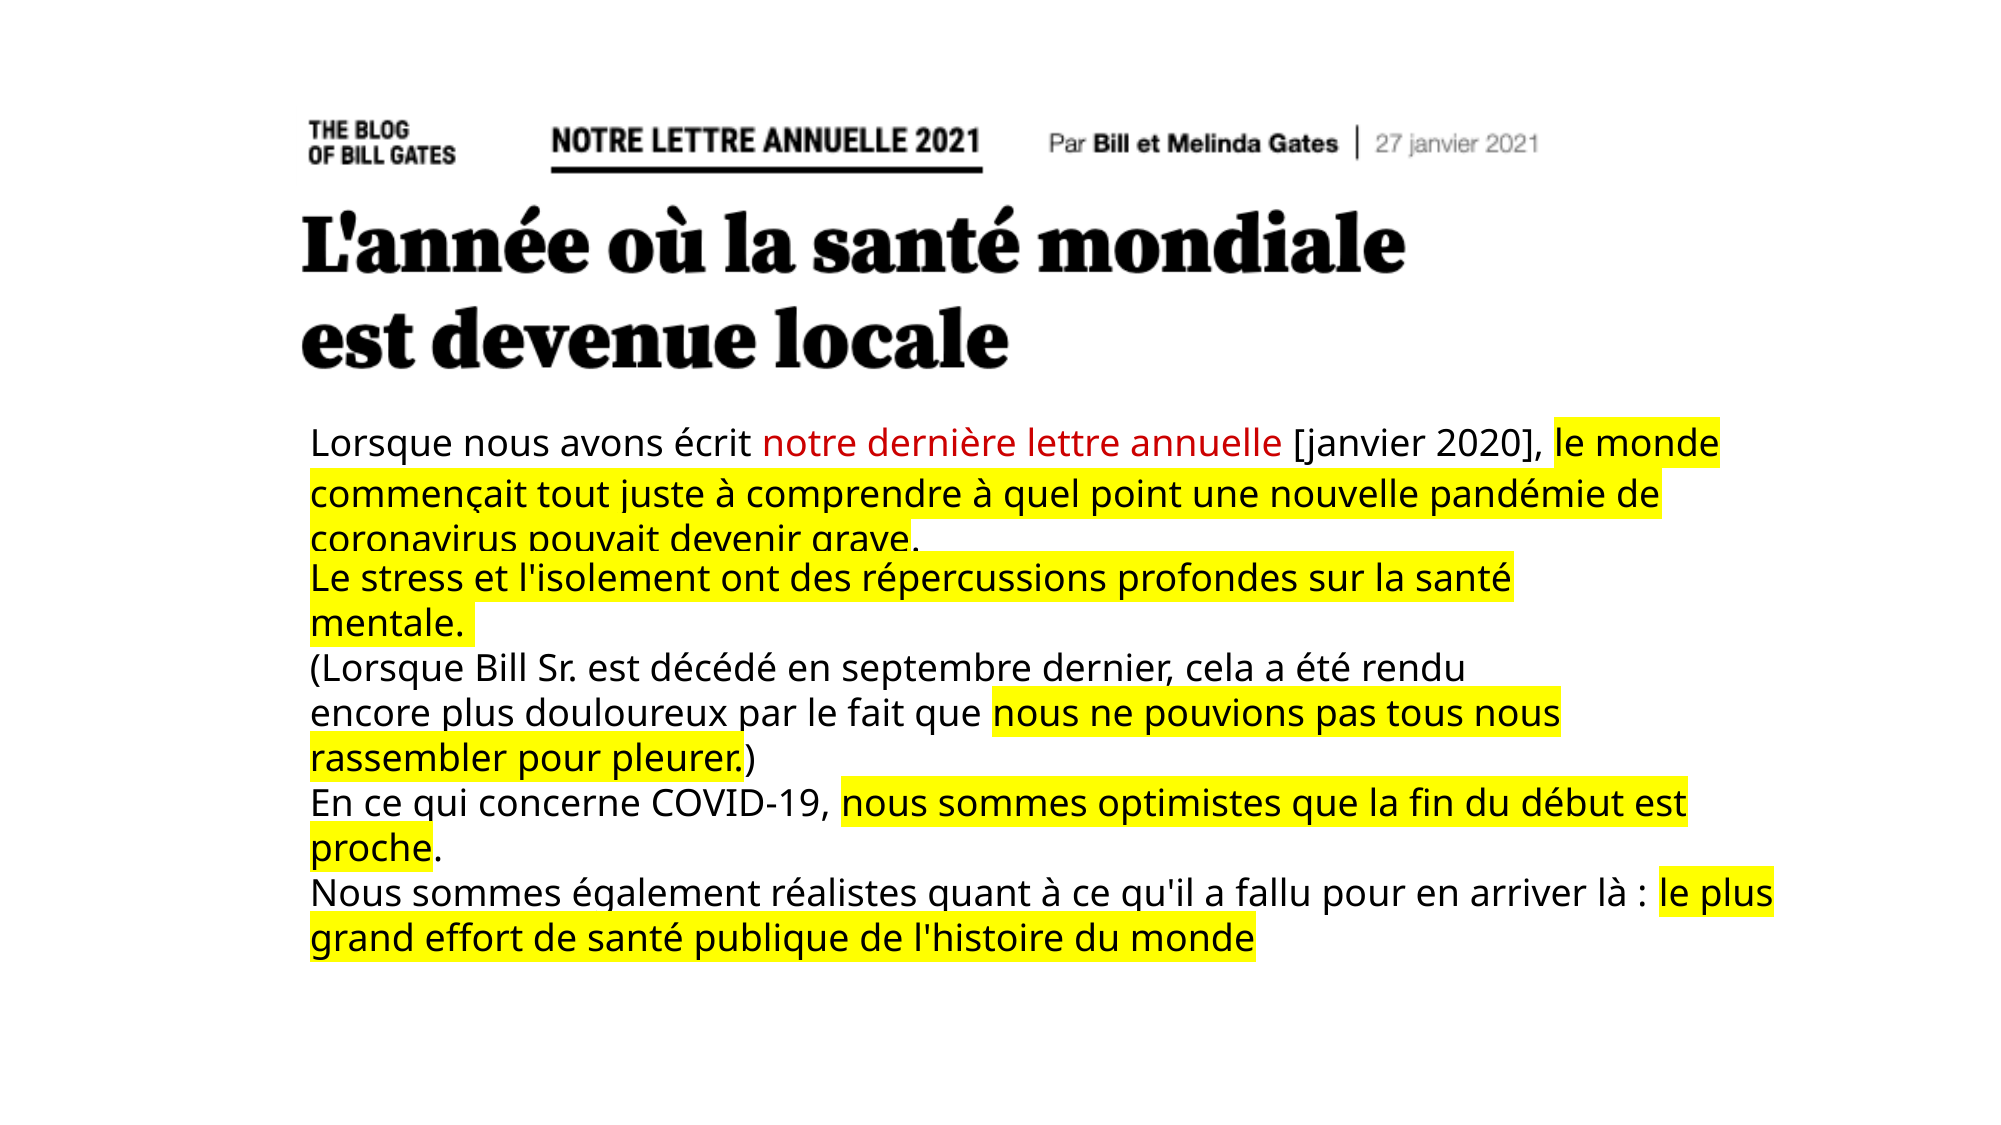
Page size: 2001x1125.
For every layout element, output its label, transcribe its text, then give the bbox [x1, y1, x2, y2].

text_box Lorsque nous avons écrit notre dernière lettre annuelle [janvier 2020], le monde commençait tout juste à comprendre à quel point une nouvelle pandémie de coronavirus pouvait devenir grave. [295, 412, 1848, 568]
picture [295, 202, 1422, 390]
picture [295, 106, 483, 186]
text_box Le stress et l'isolement ont des répercussions profondes sur la santé mentale. (Lorsque Bill Sr. est décédé en septembre dernier, cela a été rendu encore plus douloureux par le fait que nous ne pouvions pas tous nous rassembler pour pleurer.) [295, 546, 1596, 771]
text_box En ce qui concerne COVID-19, nous sommes optimistes que la fin du début est proche. Nous sommes également réalistes quant à ce qu'il a fallu pour en arriver là : le plus grand effort de santé publique de l'histoire du monde [295, 771, 1848, 966]
picture [535, 104, 1000, 197]
picture [1037, 119, 1553, 176]
